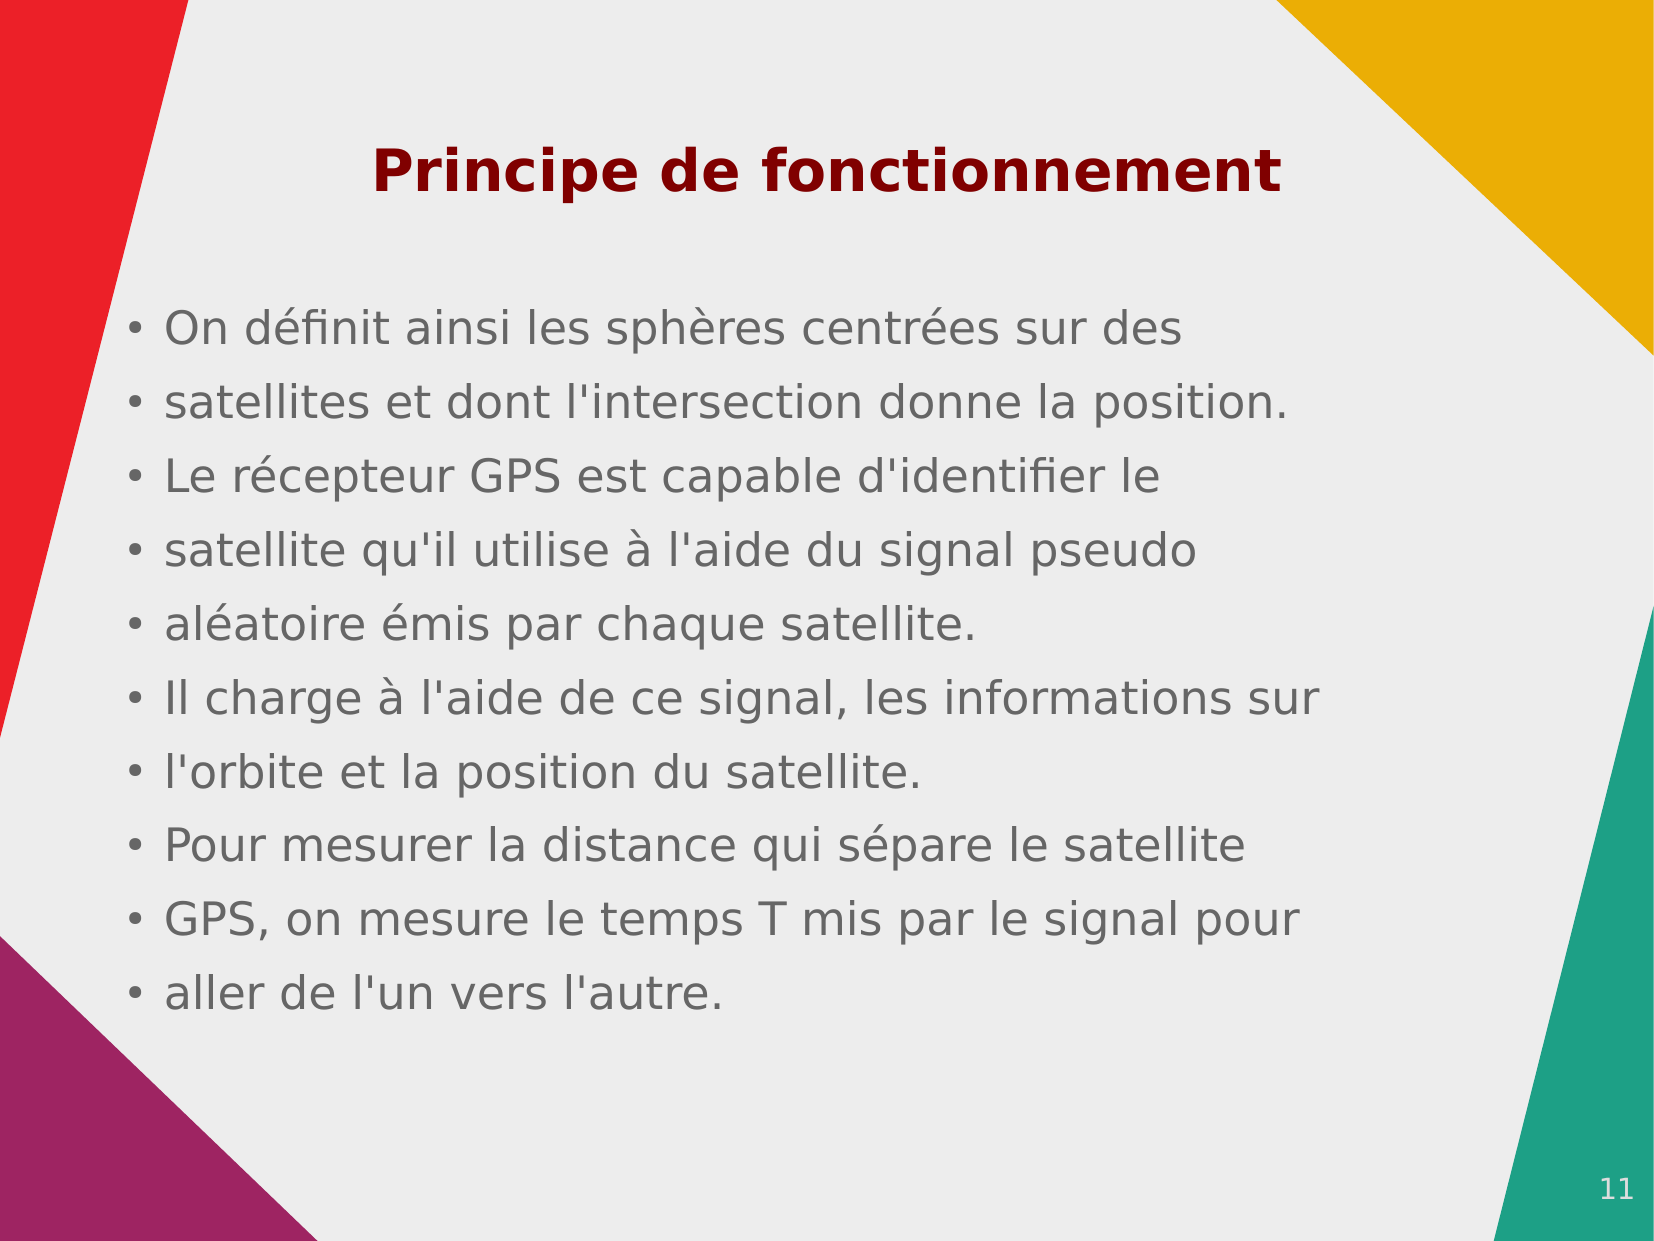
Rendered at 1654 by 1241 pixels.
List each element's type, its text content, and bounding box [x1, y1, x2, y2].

title Principe de fonctionnement [114, 73, 1539, 271]
list On définit ainsi les sphères centrées sur des satellites et dont l'intersection donne la position. Le récepteur GPS est capable d'identifier le satellite qu'il utilise à l'aide du signal pseudo aléatoire émis par chaque satellite. Il charge à l'aide de ce signal, les informations sur l'orbite et la position du satellite. Pour mesurer la distance qui sépare le satellite GPS, on mesure le temps T mis par le signal pour aller de l'un vers l'autre. [114, 302, 1539, 1033]
